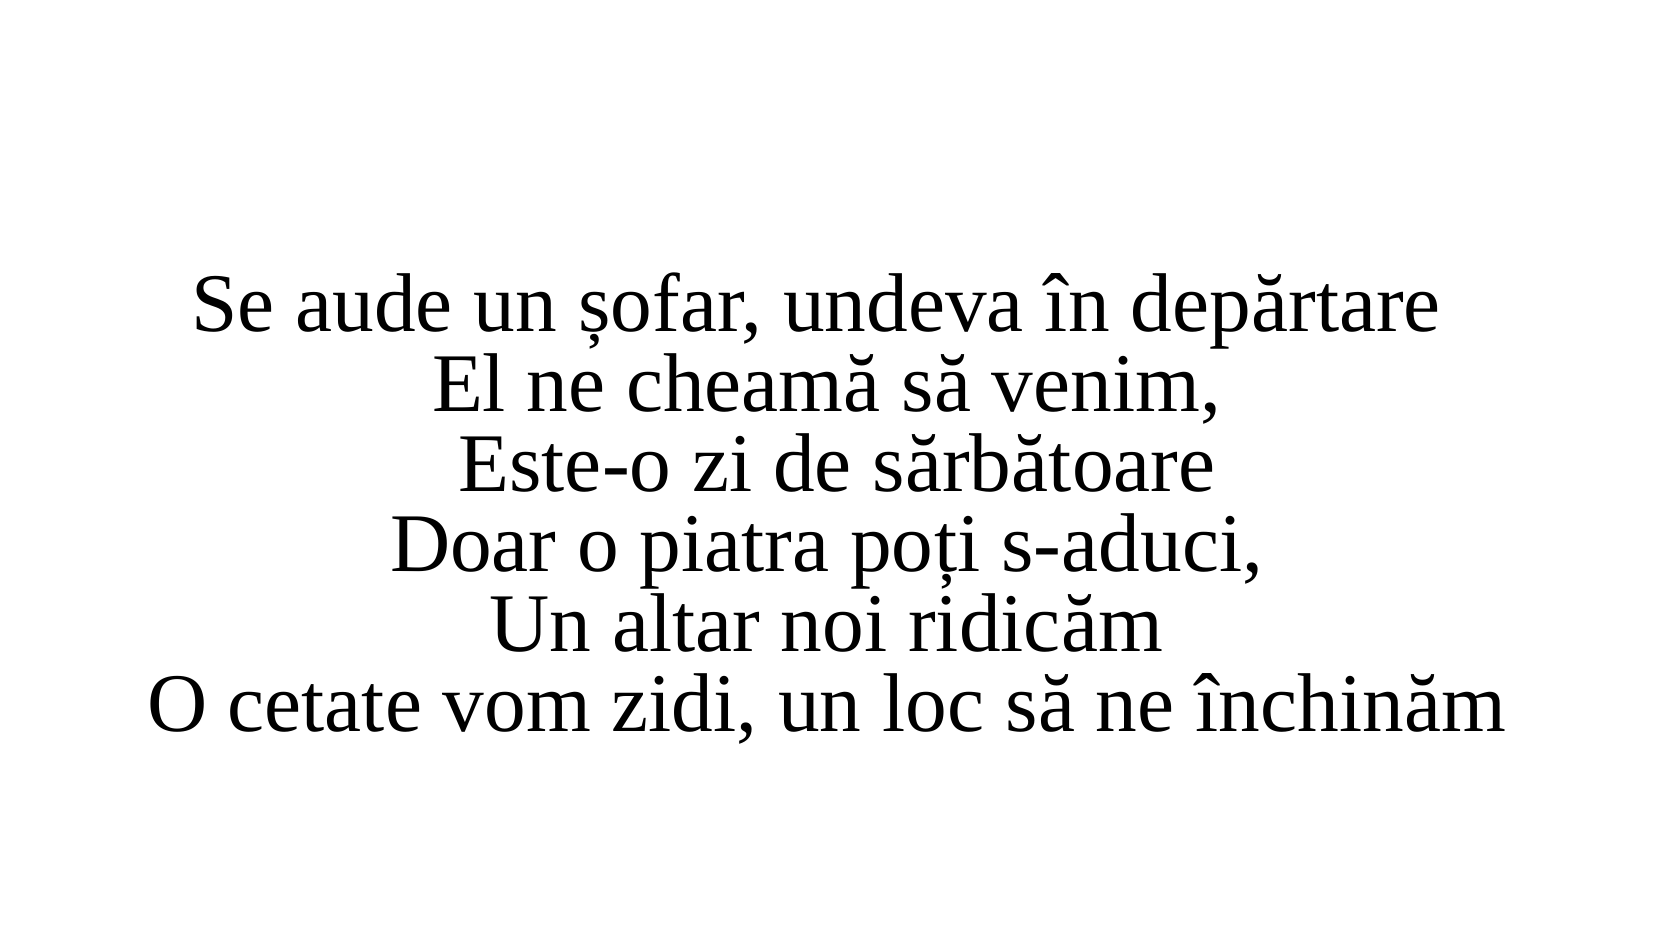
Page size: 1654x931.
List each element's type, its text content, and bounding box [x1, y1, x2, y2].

subtitle Se aude un șofar, undeva în depărtare El ne cheamă să venim, Este-o zi de sărbătoare Doar o piatra poți s-aduci, Un altar noi ridicăm O cetate vom zidi, un loc să ne închinăm [0, 259, 1654, 661]
